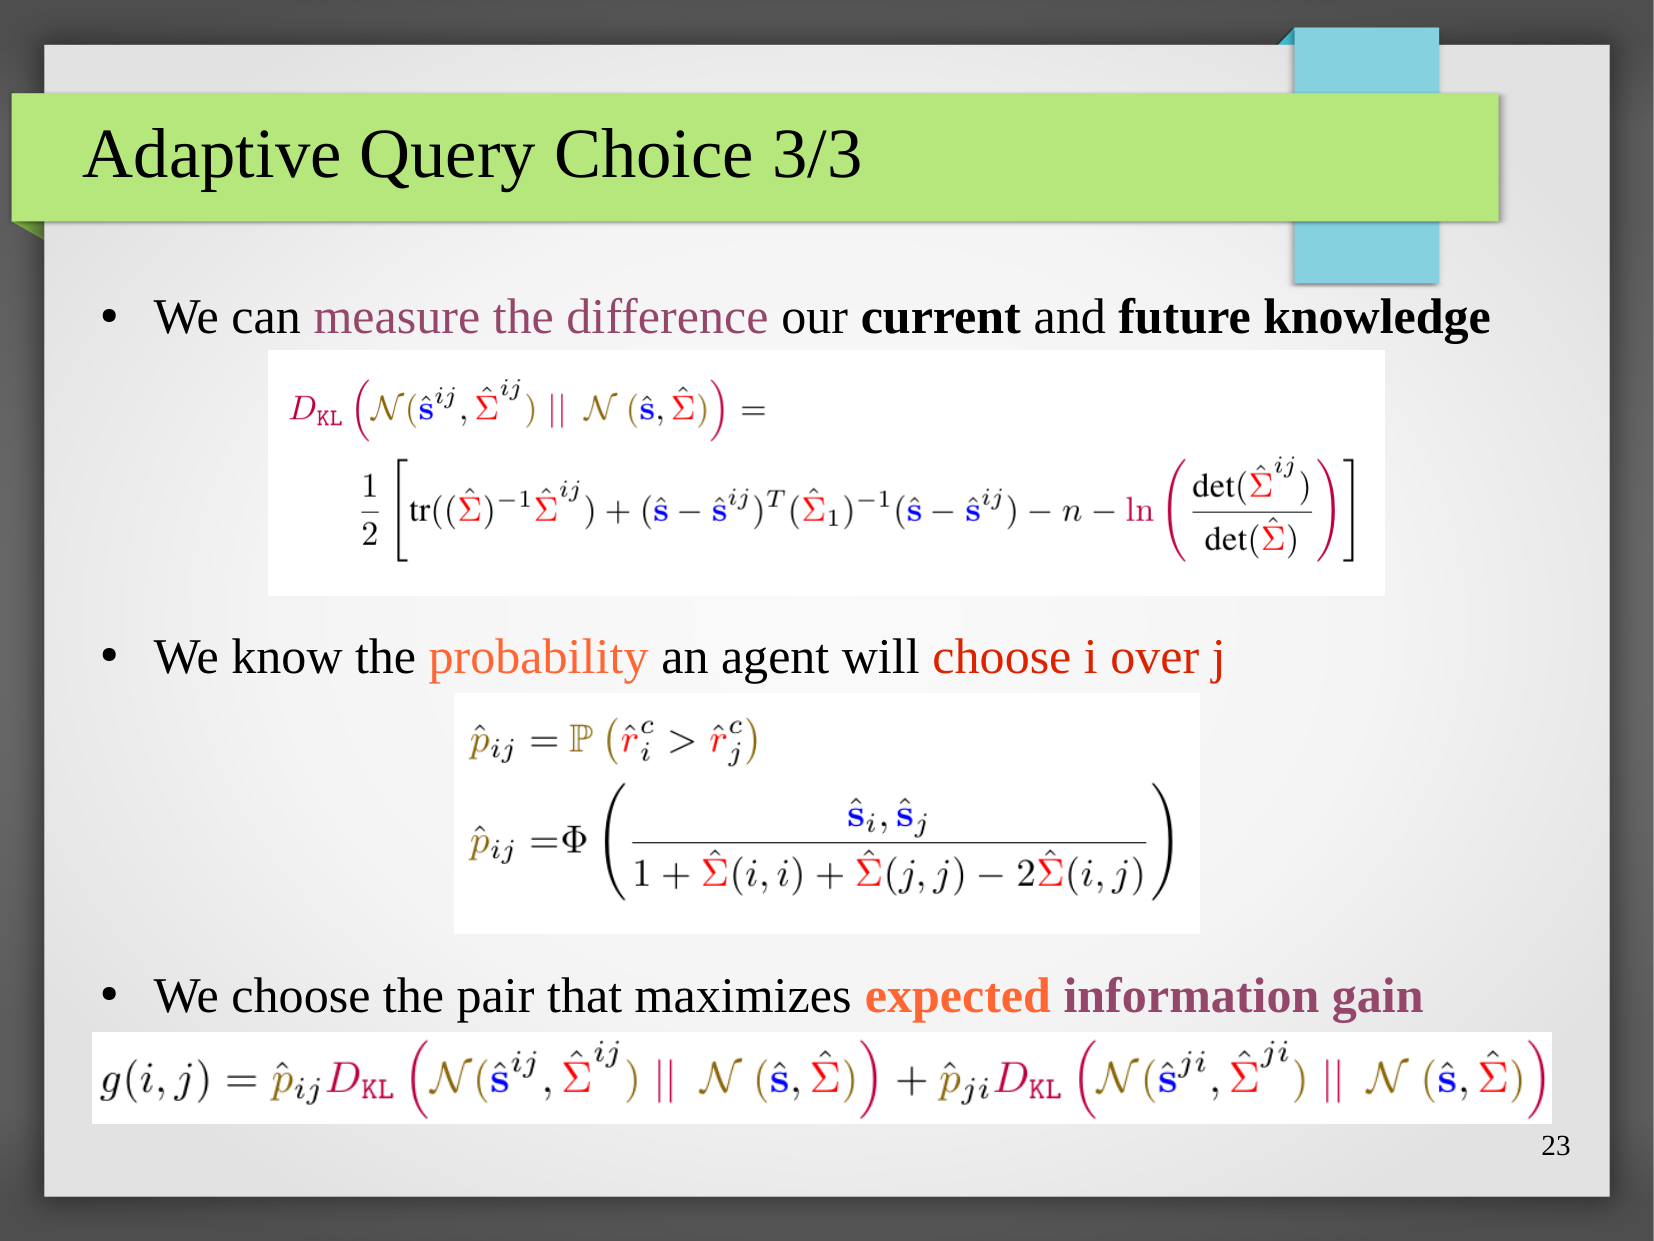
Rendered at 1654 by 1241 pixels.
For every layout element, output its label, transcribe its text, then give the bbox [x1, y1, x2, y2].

title Adaptive Query Choice 3/3 [82, 94, 1264, 213]
list We can measure the difference our current and future knowledge We know the probability an agent will choose i over j We choose the pair that maximizes expected information gain [82, 289, 1571, 1165]
picture [0, 0, 1654, 1241]
